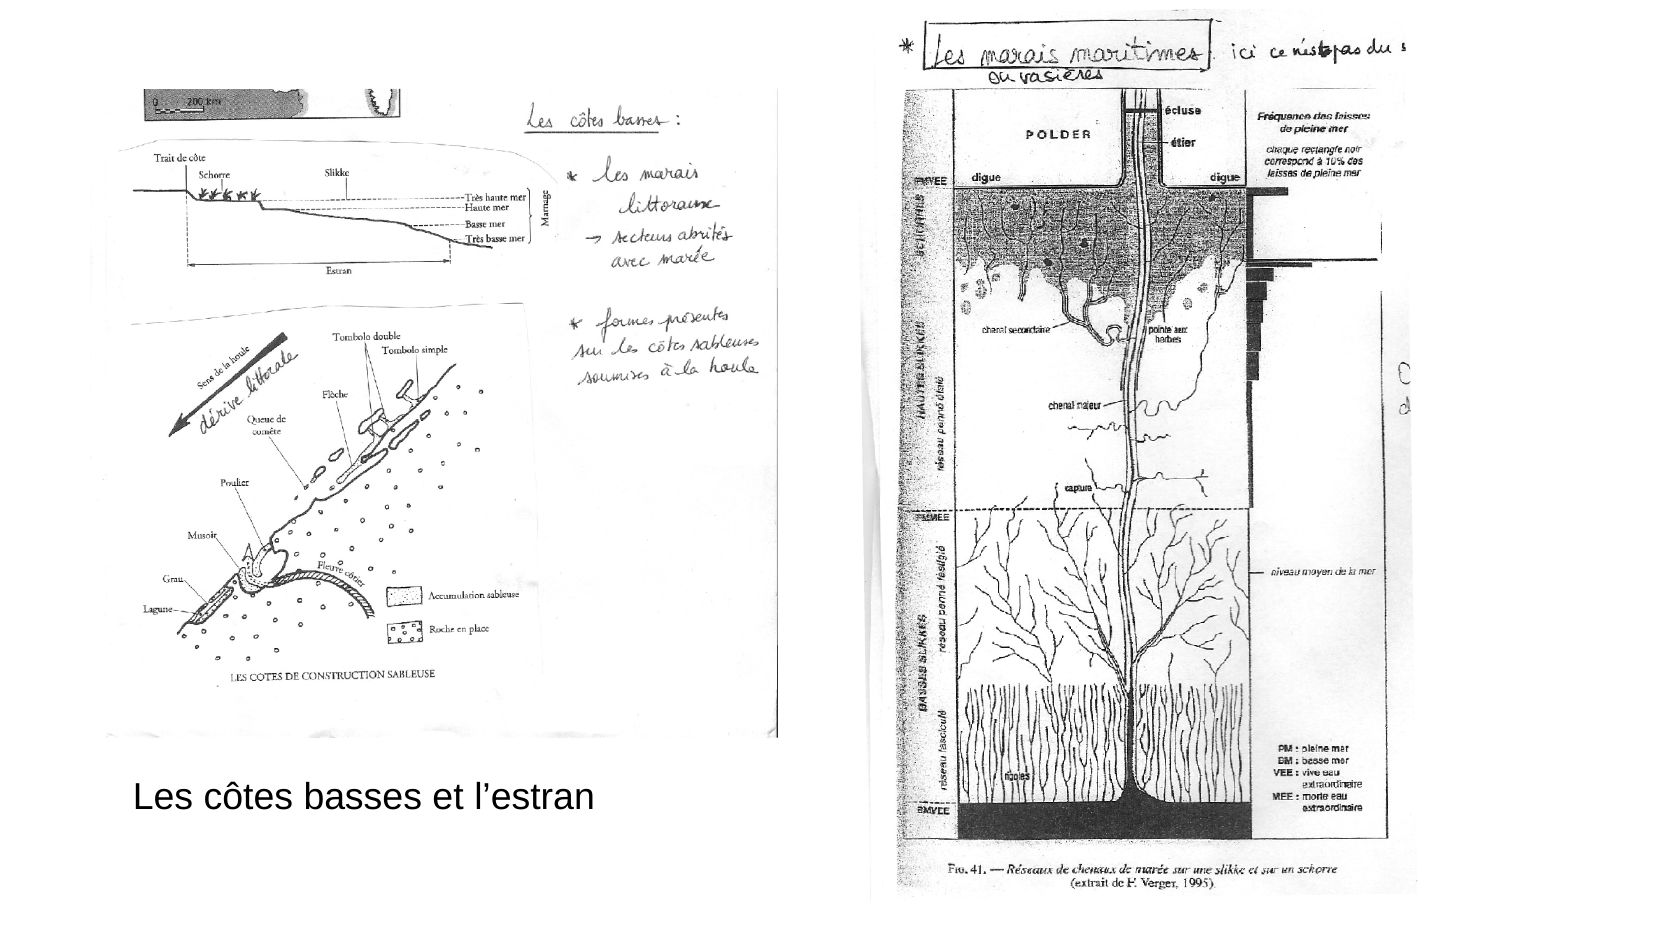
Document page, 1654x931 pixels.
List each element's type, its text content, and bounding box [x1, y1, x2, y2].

picture [59, 88, 778, 739]
picture [856, 6, 1418, 901]
text_box Les côtes basses et l’estran [118, 767, 621, 825]
